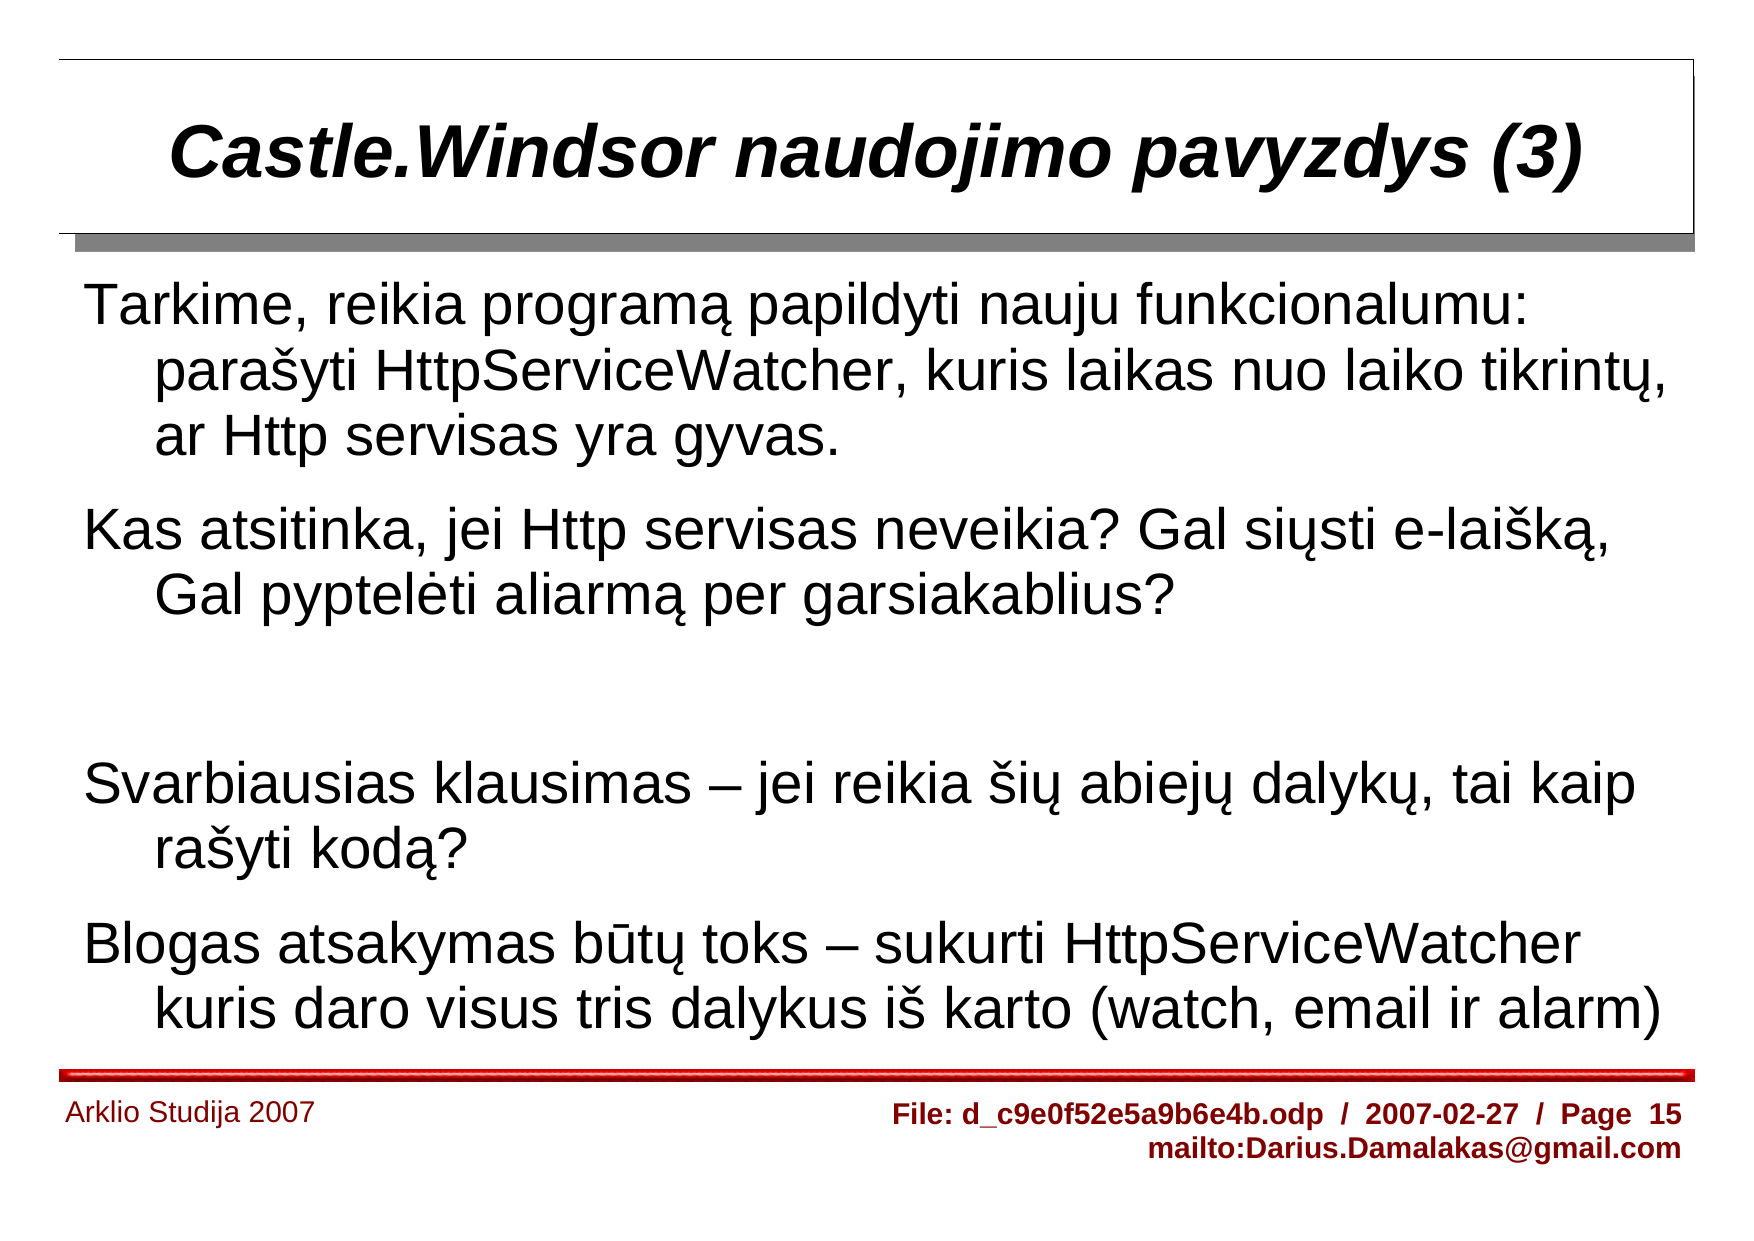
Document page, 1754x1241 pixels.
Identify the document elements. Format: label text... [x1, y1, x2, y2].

picture [59, 1069, 71, 1082]
list Tarkime, reikia programą papildyti nauju funkcionalumu: parašyti HttpServiceWatcher, kuris laikas nuo laiko tikrintų, ar Http servisas yra gyvas. Kas atsitinka, jei Http servisas neveikia? Gal siųsti e-laišką, Gal pyptelėti aliarmą per garsiakablius? Svarbiausias klausimas – jei reikia šių abiejų dalykų, tai kaip rašyti kodą? Blogas atsakymas būtų toks – sukurti HttpServiceWatcher kuris daro visus tris dalykus iš karto (watch, email ir alarm) [71, 272, 1695, 1241]
title Castle.Windsor naudojimo pavyzdys (3) [59, 59, 1695, 244]
